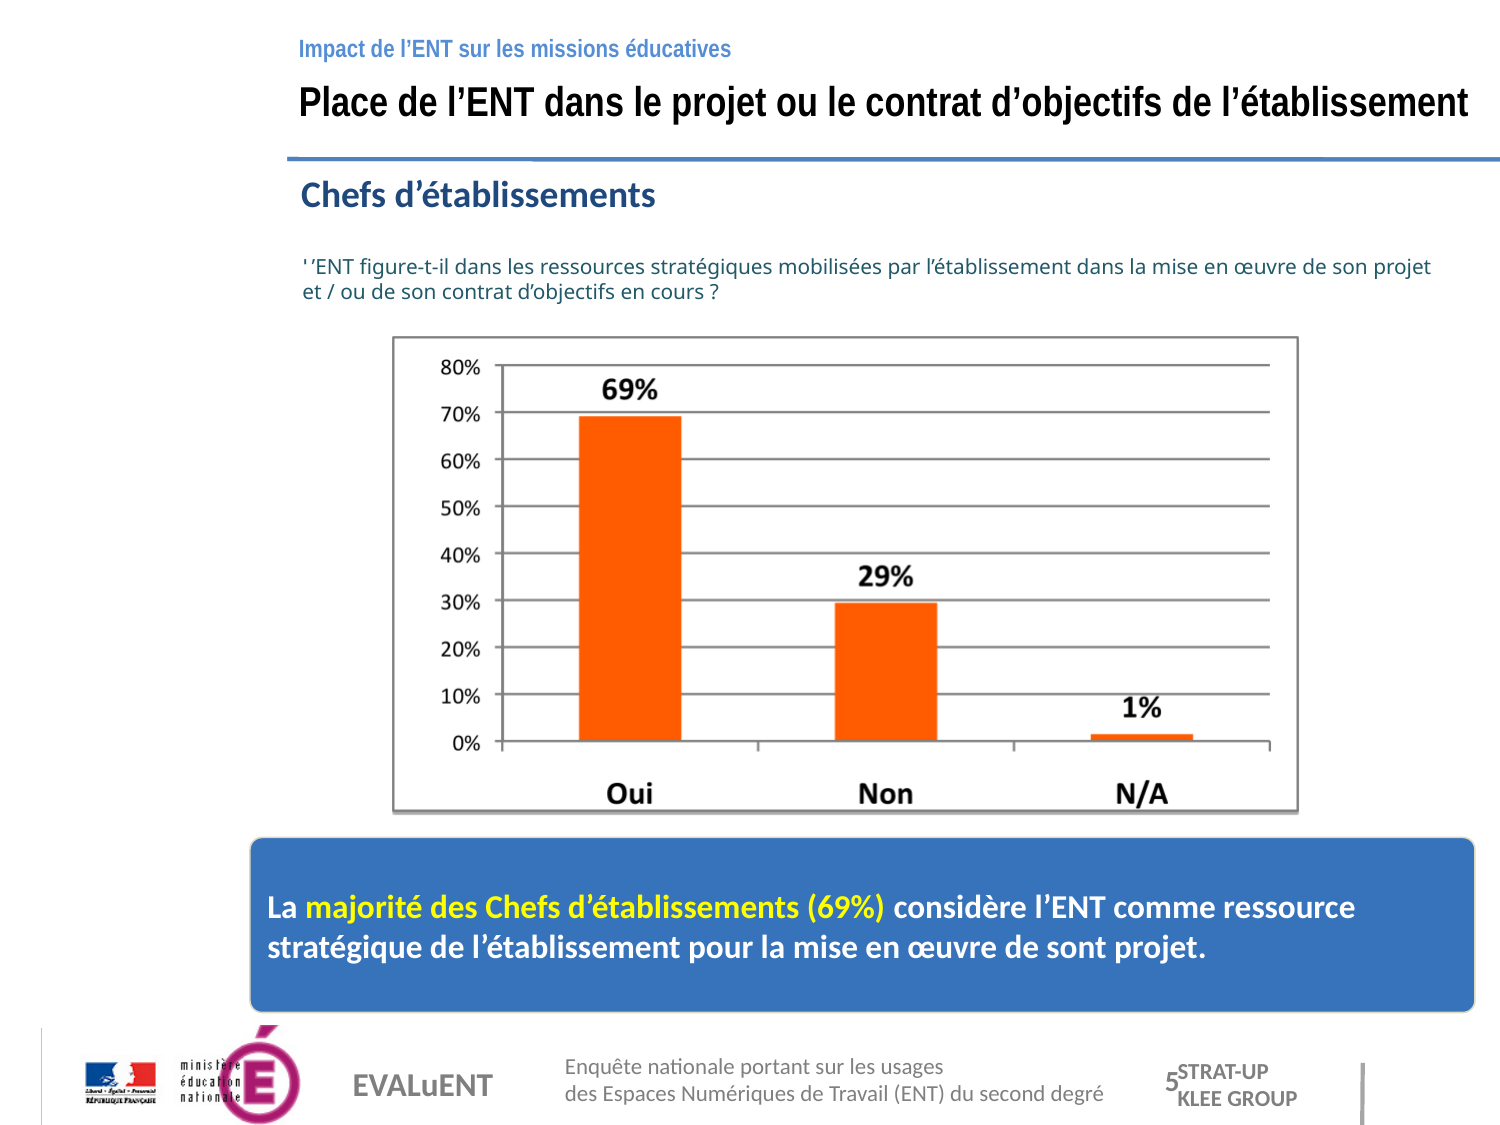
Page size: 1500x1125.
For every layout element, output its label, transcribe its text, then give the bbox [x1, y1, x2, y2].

text_box Chefs d’établissements [286, 162, 676, 224]
picture [391, 335, 1300, 813]
text_box Impact de l’ENT sur les missions éducatives Place de l’ENT dans le projet ou le contrat d’objectifs de l’établissement [284, 25, 1500, 100]
text_box [1074, 1050, 1426, 1110]
text_box L’ENT figure-t-il dans les ressources stratégiques mobilisées par l’établissement dans la mise en œuvre de son projet et / ou de son contrat d’objectifs en cours ? [287, 245, 1450, 312]
text_box La majorité des Chefs d’établissements (69%) considère l’ENT comme ressource stratégique de l’établissement pour la mise en œuvre de sont projet. [249, 837, 1475, 1013]
